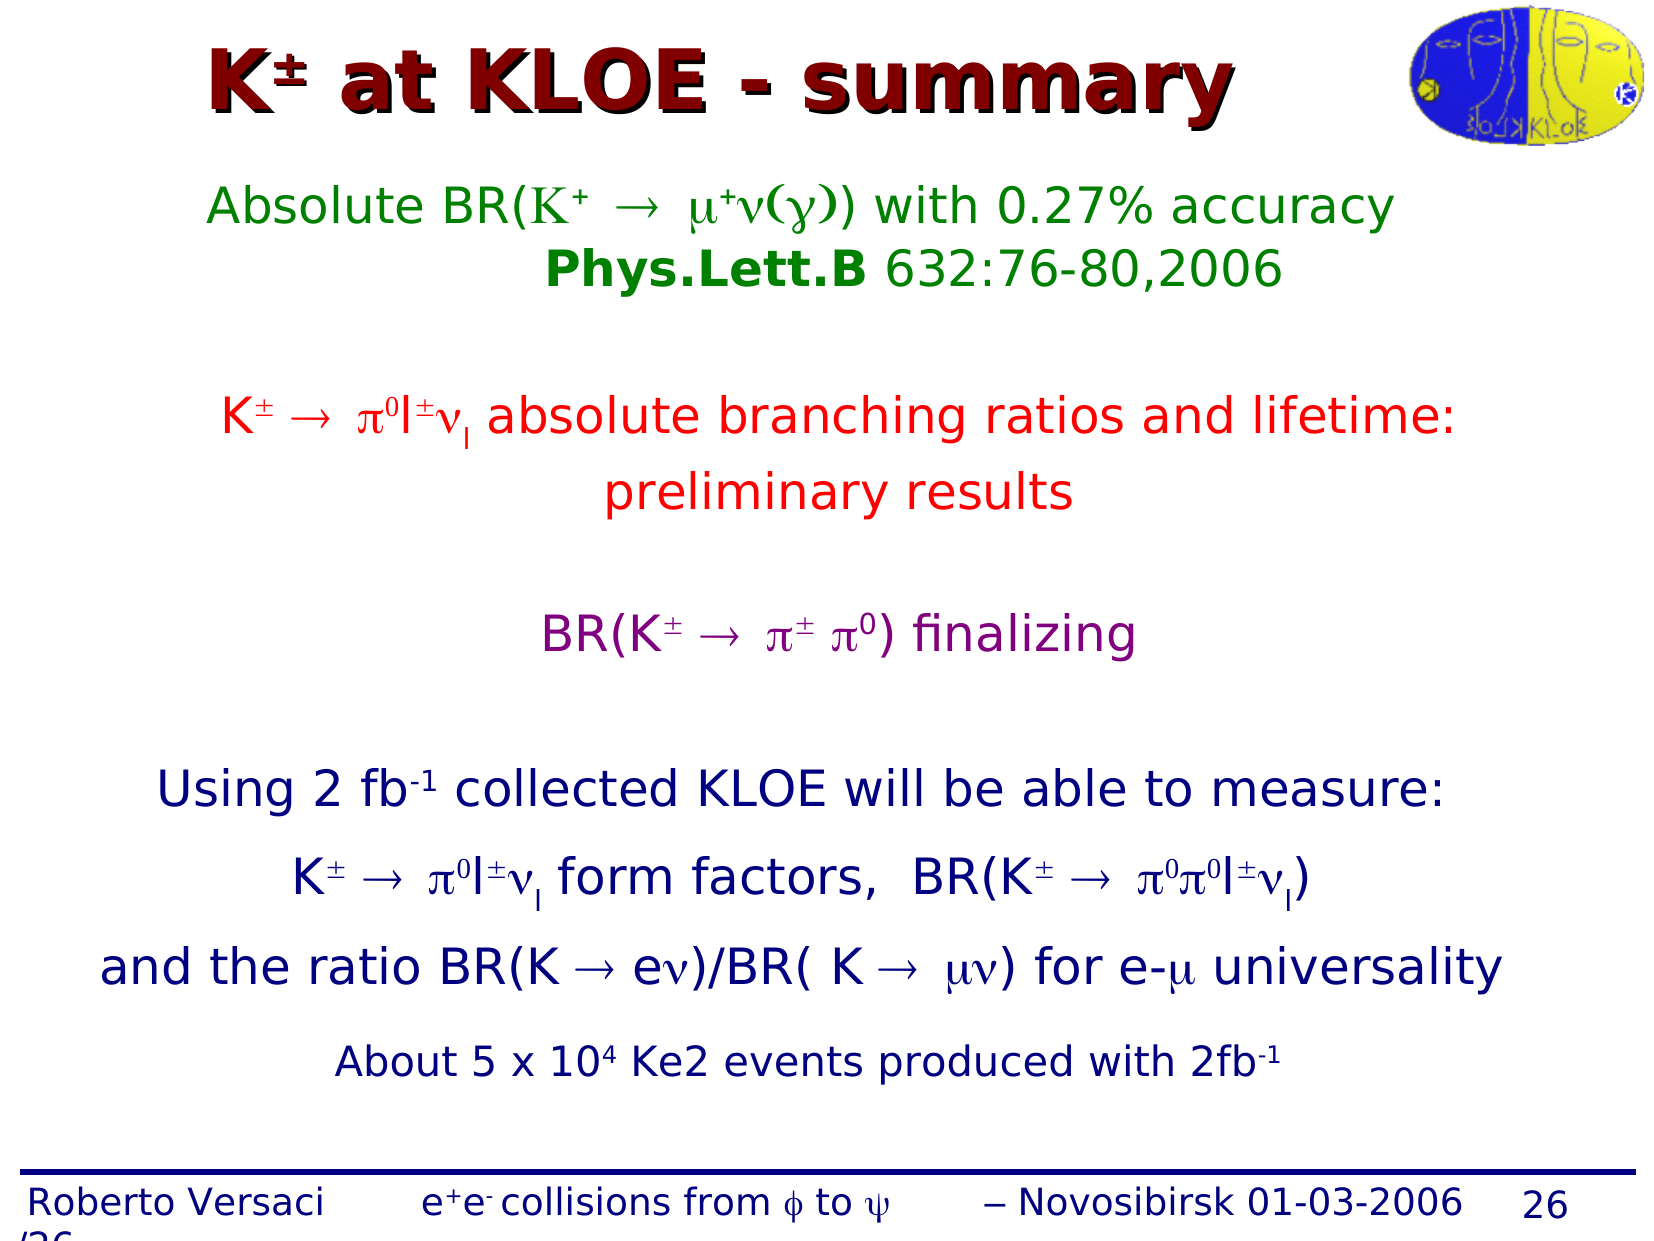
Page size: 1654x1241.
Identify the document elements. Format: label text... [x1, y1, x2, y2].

picture [1398, 0, 1654, 151]
title K± at KLOE - summary [0, 24, 1445, 138]
text_box Absolute BR(K+  +()) with 0.27% accuracy Phys.Lett.B 632:76-80,2006 K ® p0lnl absolute branching ratios and lifetime: preliminary results BR(K ® p p0) finalizing Using 2 fb-1 collected KLOE will be able to measure: K ® p0lnl form factors, BR(K ® p0p0lnl) and the ratio BR(K ® en)/BR( K ® mn) for e-m universality About 5 x 104 Ke2 events produced with 2fb-1 [84, 173, 1556, 1095]
chart [770, 590, 889, 650]
